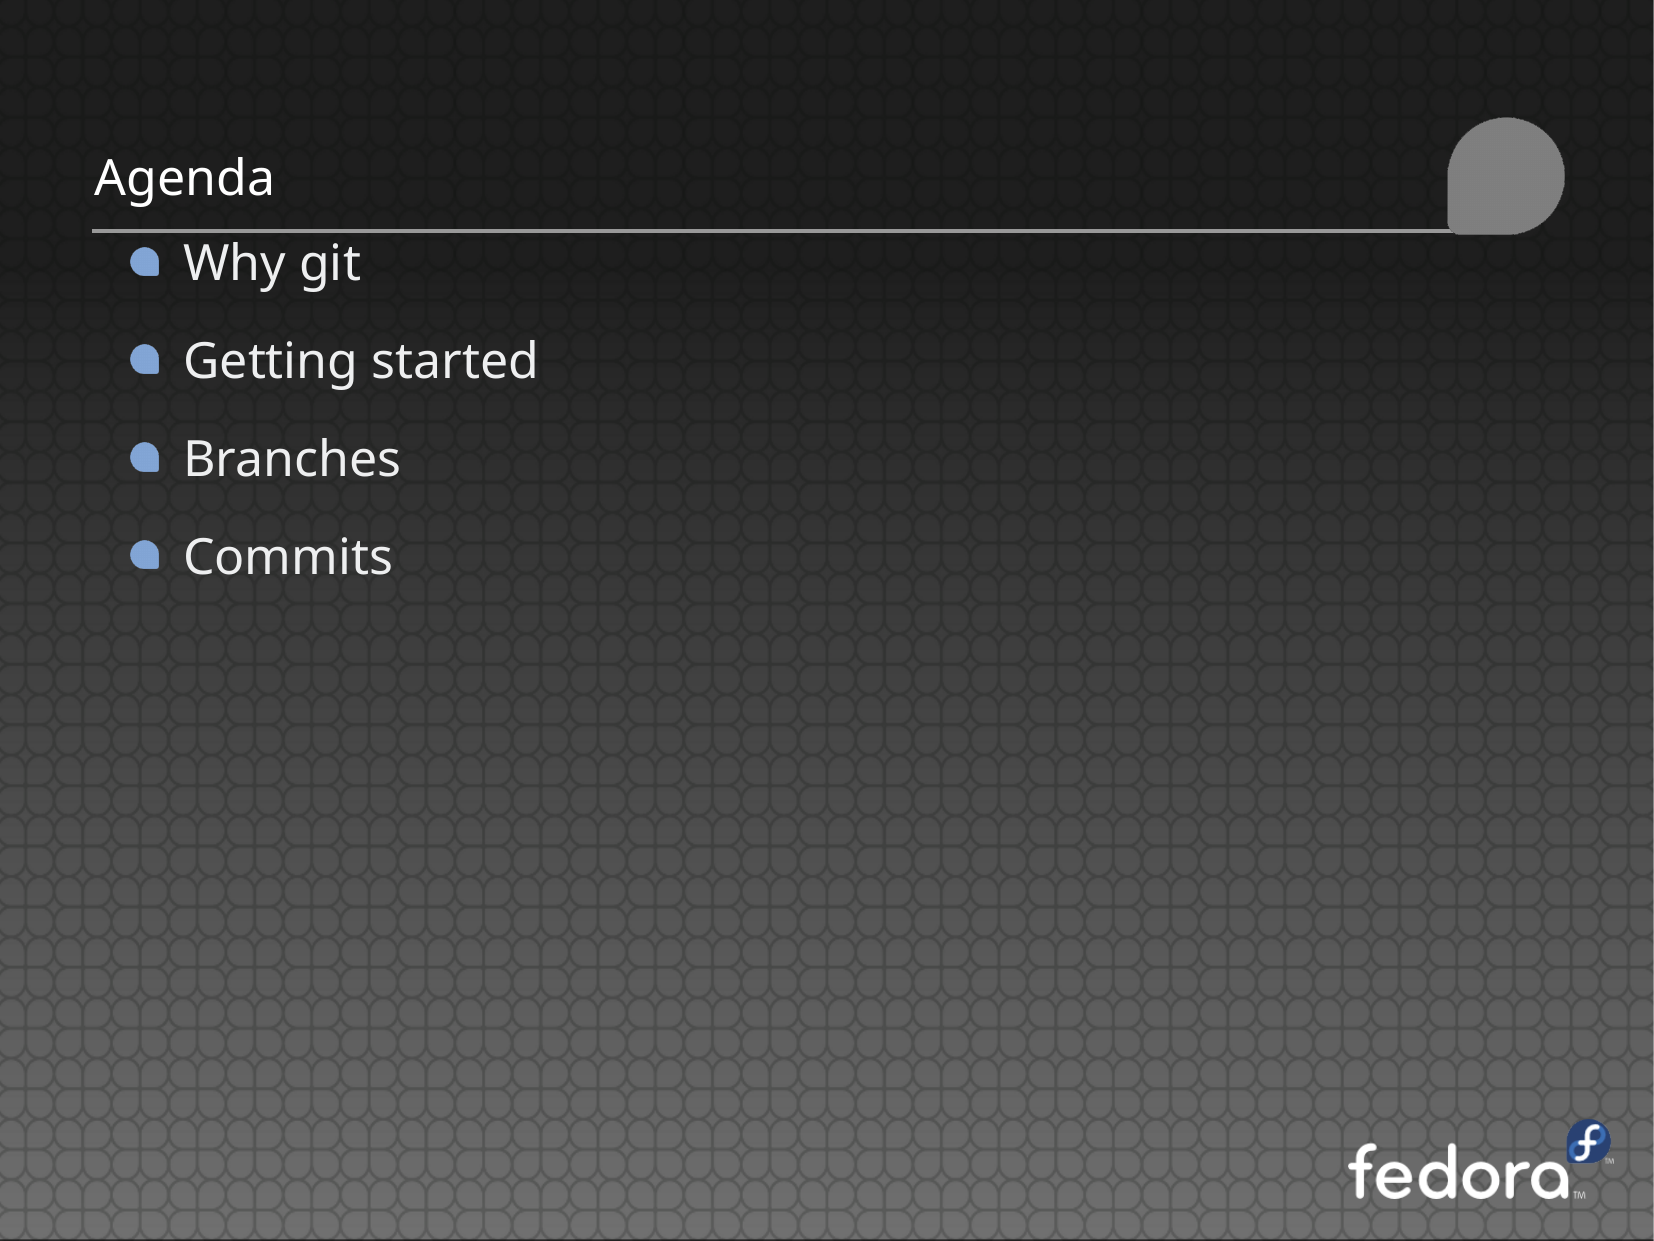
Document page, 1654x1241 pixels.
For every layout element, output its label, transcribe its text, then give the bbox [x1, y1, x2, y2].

title Agenda [94, 100, 1426, 251]
picture [0, 0, 1654, 1241]
list Why git Getting started Branches Commits [112, 227, 1501, 1163]
